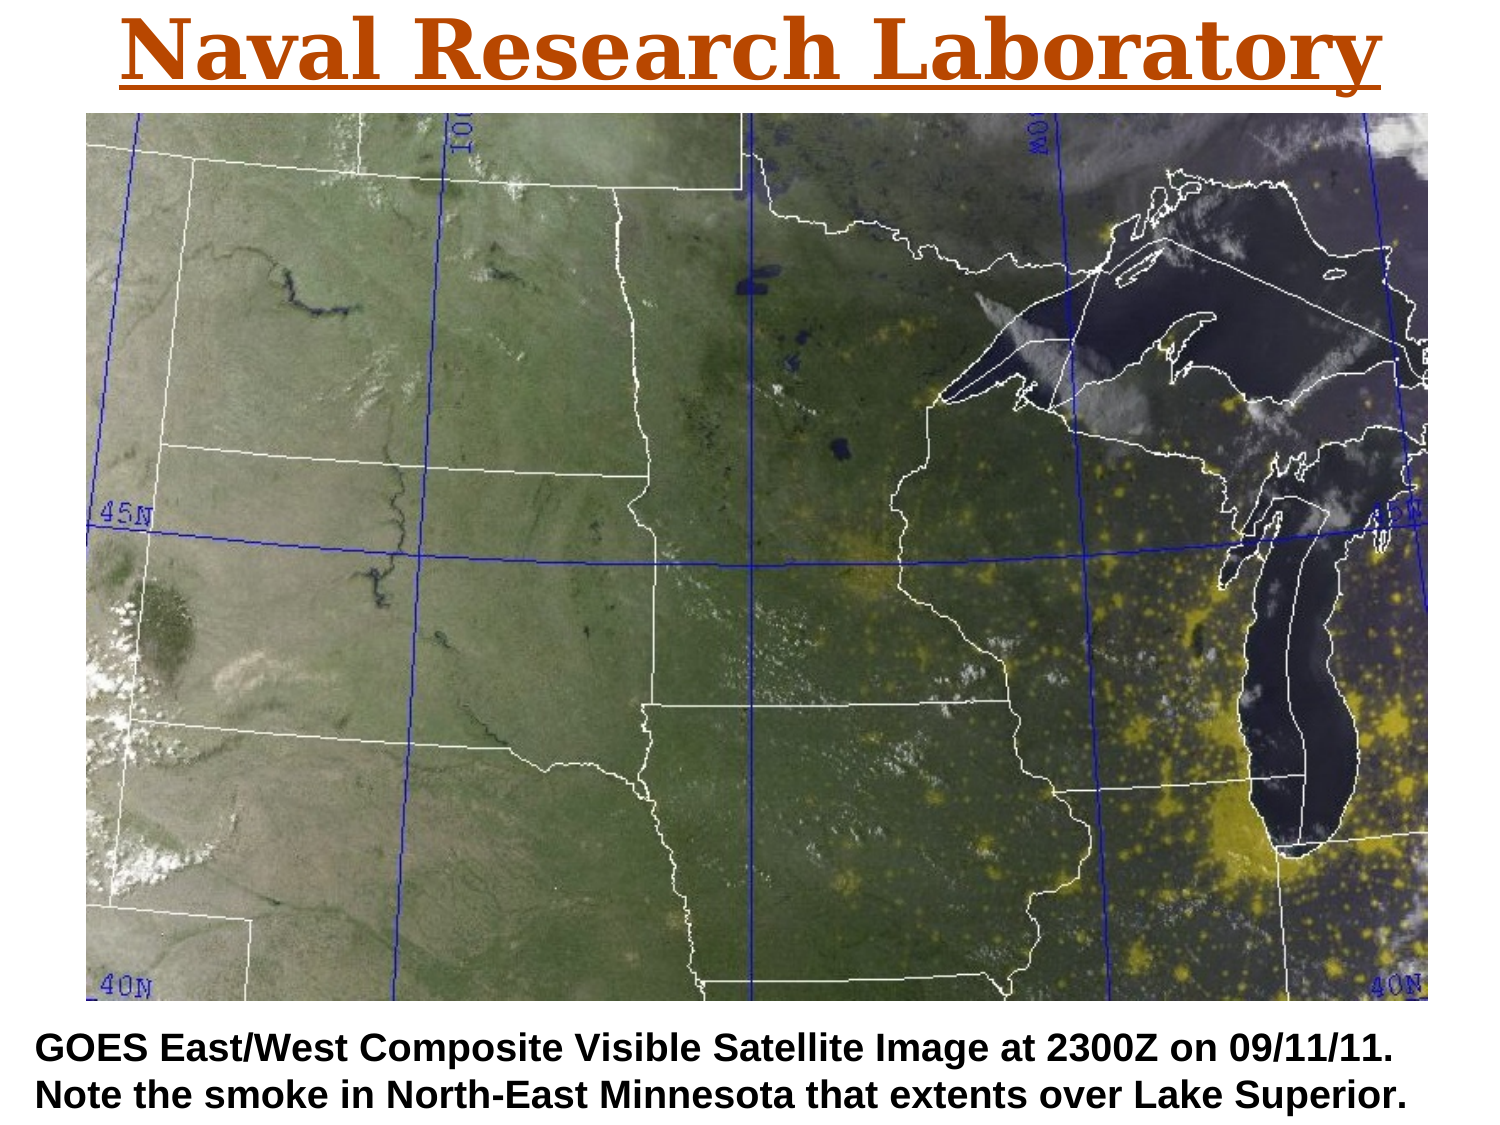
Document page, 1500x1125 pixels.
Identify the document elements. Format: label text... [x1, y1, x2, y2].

text_box Naval Research Laboratory [0, 4, 1500, 99]
picture [86, 113, 1428, 1001]
text_box GOES East/West Composite Visible Satellite Image at 2300Z on 09/11/11. Note the smoke in North-East Minnesota that extents over Lake Superior. [19, 1014, 1483, 1125]
